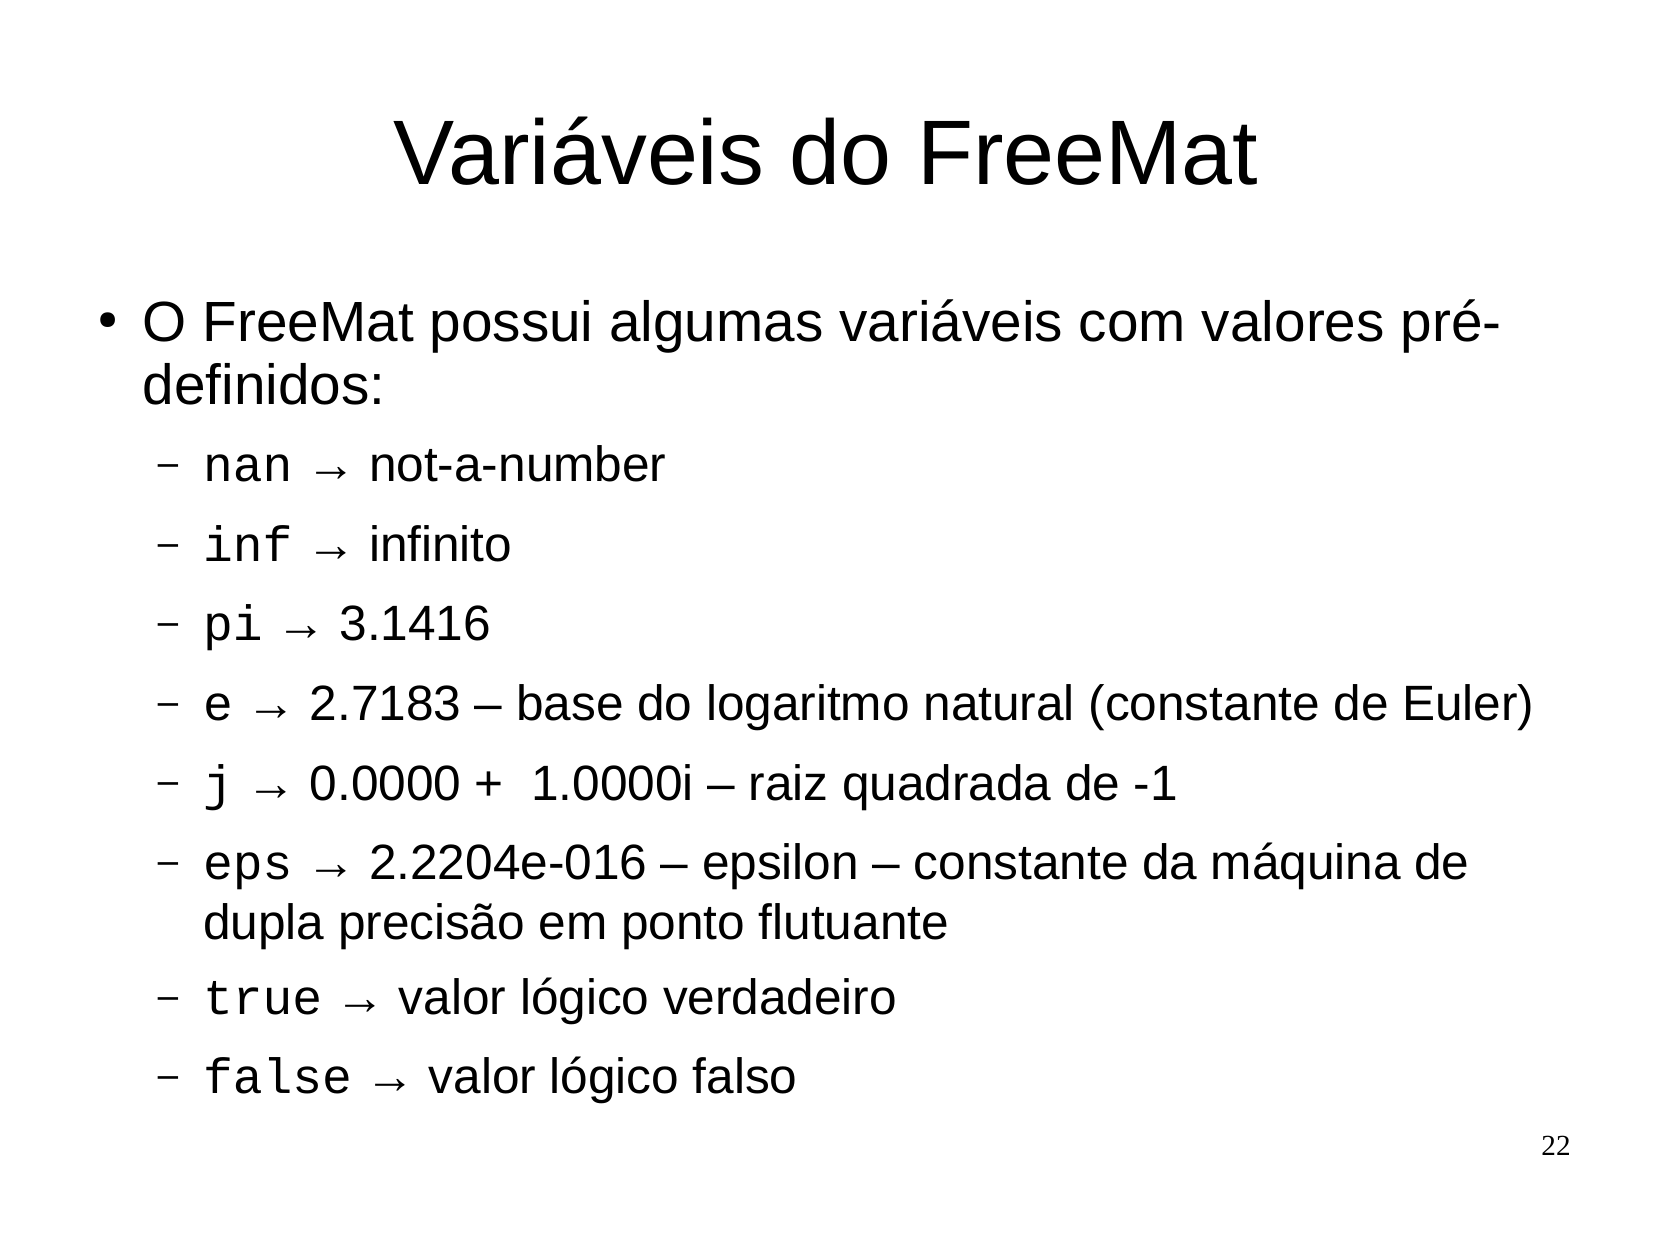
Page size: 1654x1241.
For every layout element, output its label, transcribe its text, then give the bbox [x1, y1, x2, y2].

title Variáveis do FreeMat [82, 49, 1571, 257]
list O FreeMat possui algumas variáveis com valores pré-definidos: nan → not-a-number inf → infinito pi → 3.1416 e → 2.7183 – base do logaritmo natural (constante de Euler) j → 0.0000 + 1.0000i – raiz quadrada de -1 eps → 2.2204e-016 – epsilon – constante da máquina de dupla precisão em ponto flutuante true → valor lógico verdadeiro false → valor lógico falso [82, 290, 1571, 1123]
